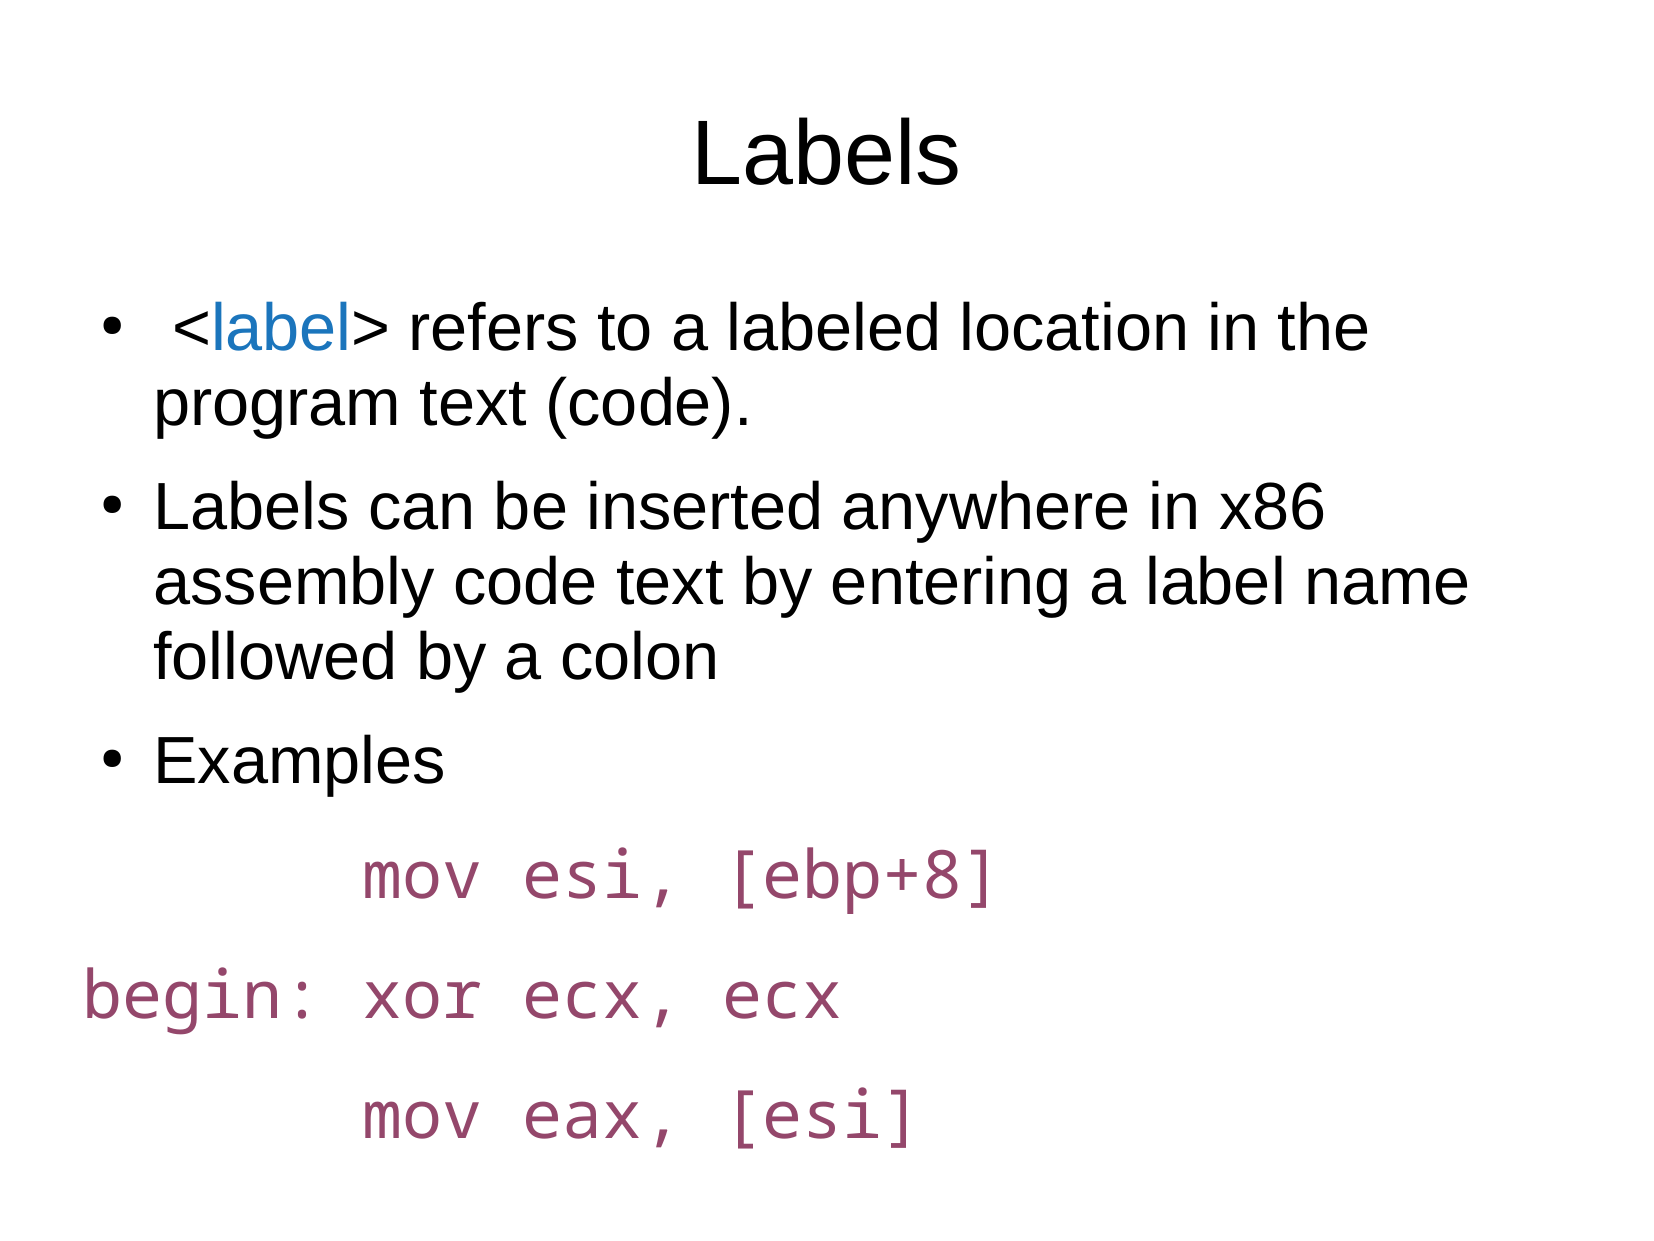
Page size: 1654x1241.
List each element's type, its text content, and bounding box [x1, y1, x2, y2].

title Labels [82, 49, 1571, 257]
list <label> refers to a labeled location in the program text (code). Labels can be inserted anywhere in x86 assembly code text by entering a label name followed by a colon Examples mov esi, [ebp+8] begin: xor ecx, ecx mov eax, [esi] [82, 290, 1571, 1163]
